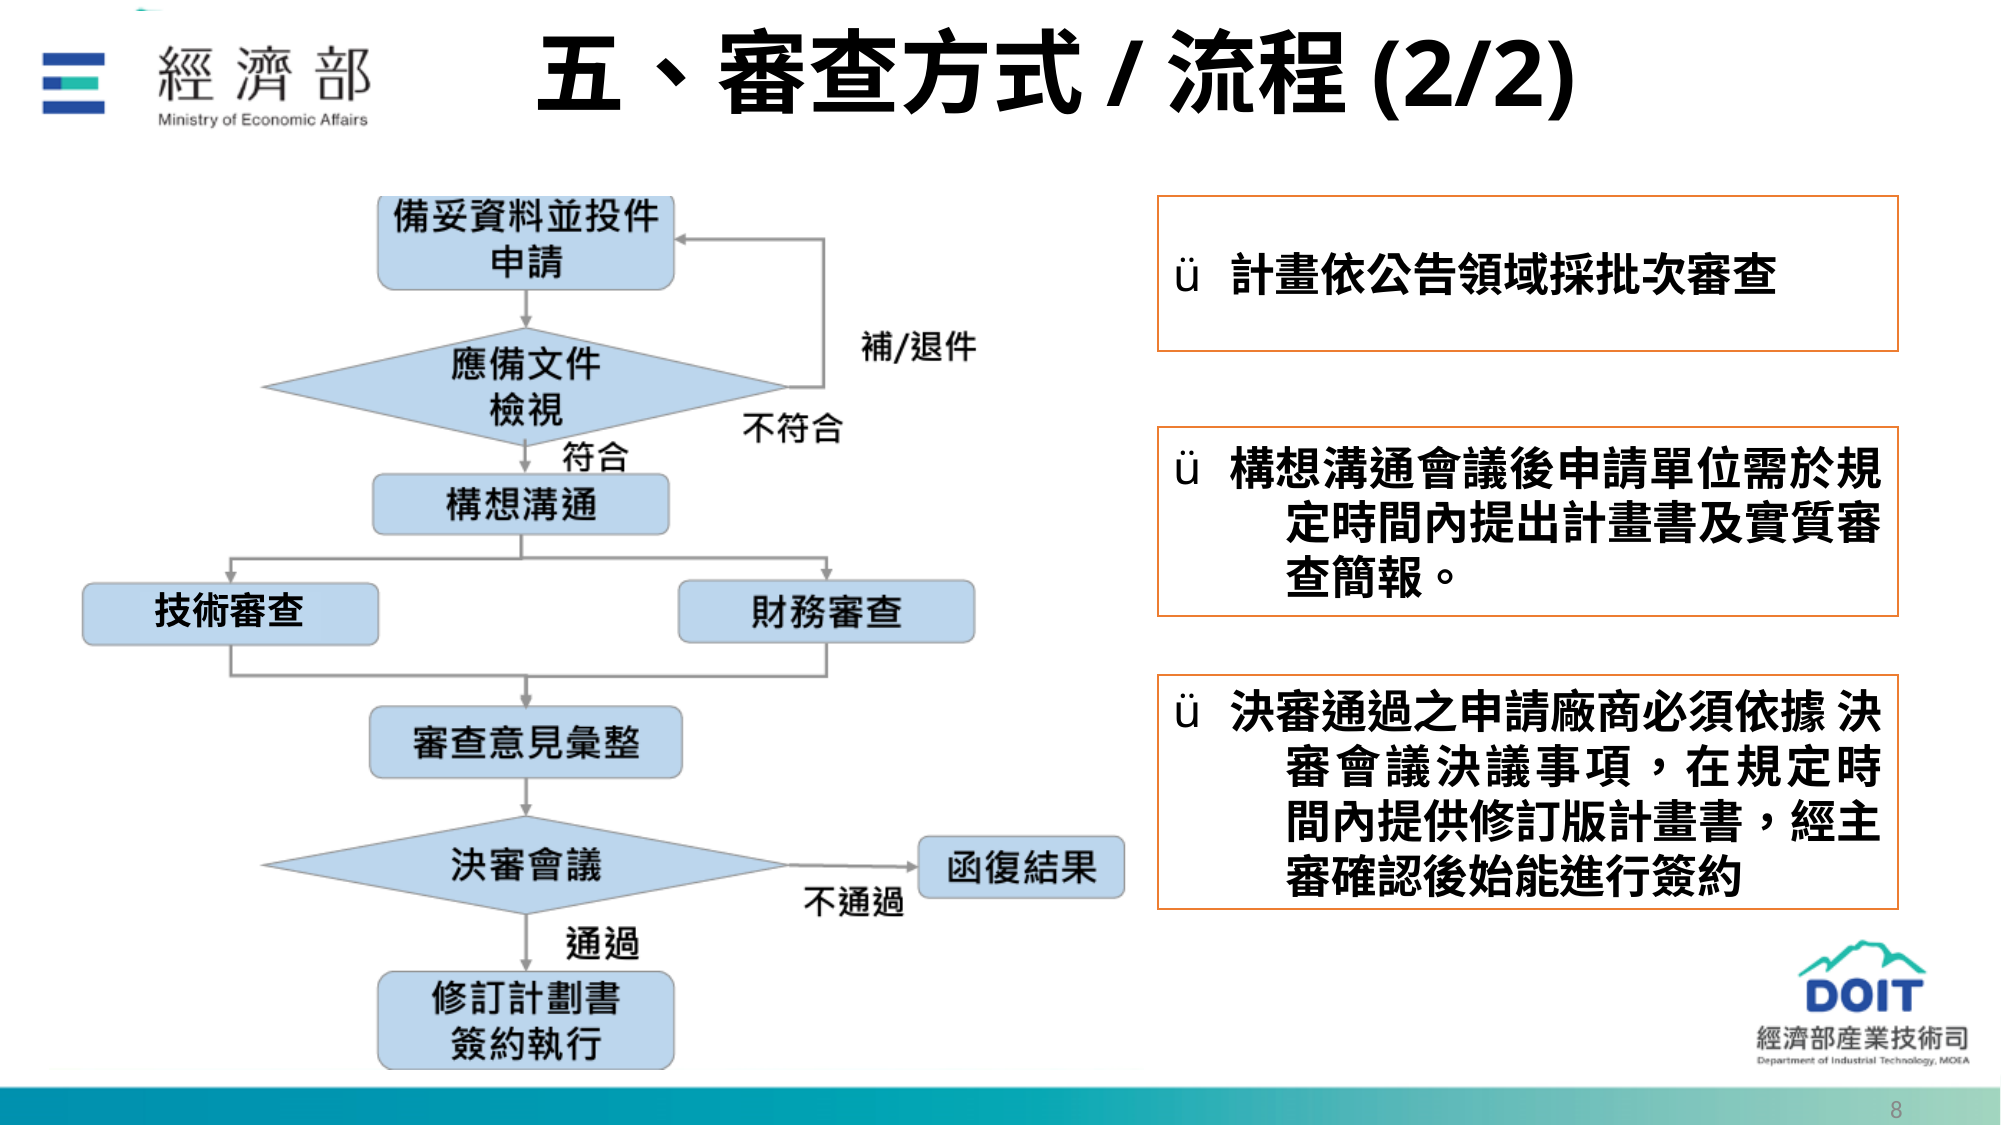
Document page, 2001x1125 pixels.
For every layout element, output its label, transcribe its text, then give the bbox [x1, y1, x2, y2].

picture [49, 196, 1144, 1070]
title 五、審查方式/流程(2/2) [109, 0, 2000, 155]
text_box 技術審查 [139, 591, 322, 641]
text_box 構想溝通會議後申請單位需於規定時間內提出計畫書及實質審查簡報。 [1158, 427, 1898, 616]
text_box 決審通過之申請廠商必須依據 決審會議決議事項，在規定時 間內提供修訂版計畫書，經主 審確認後始能進行簽約 [1158, 675, 1898, 909]
text_box 計畫依公告領域採批次審查 [1158, 196, 1898, 351]
